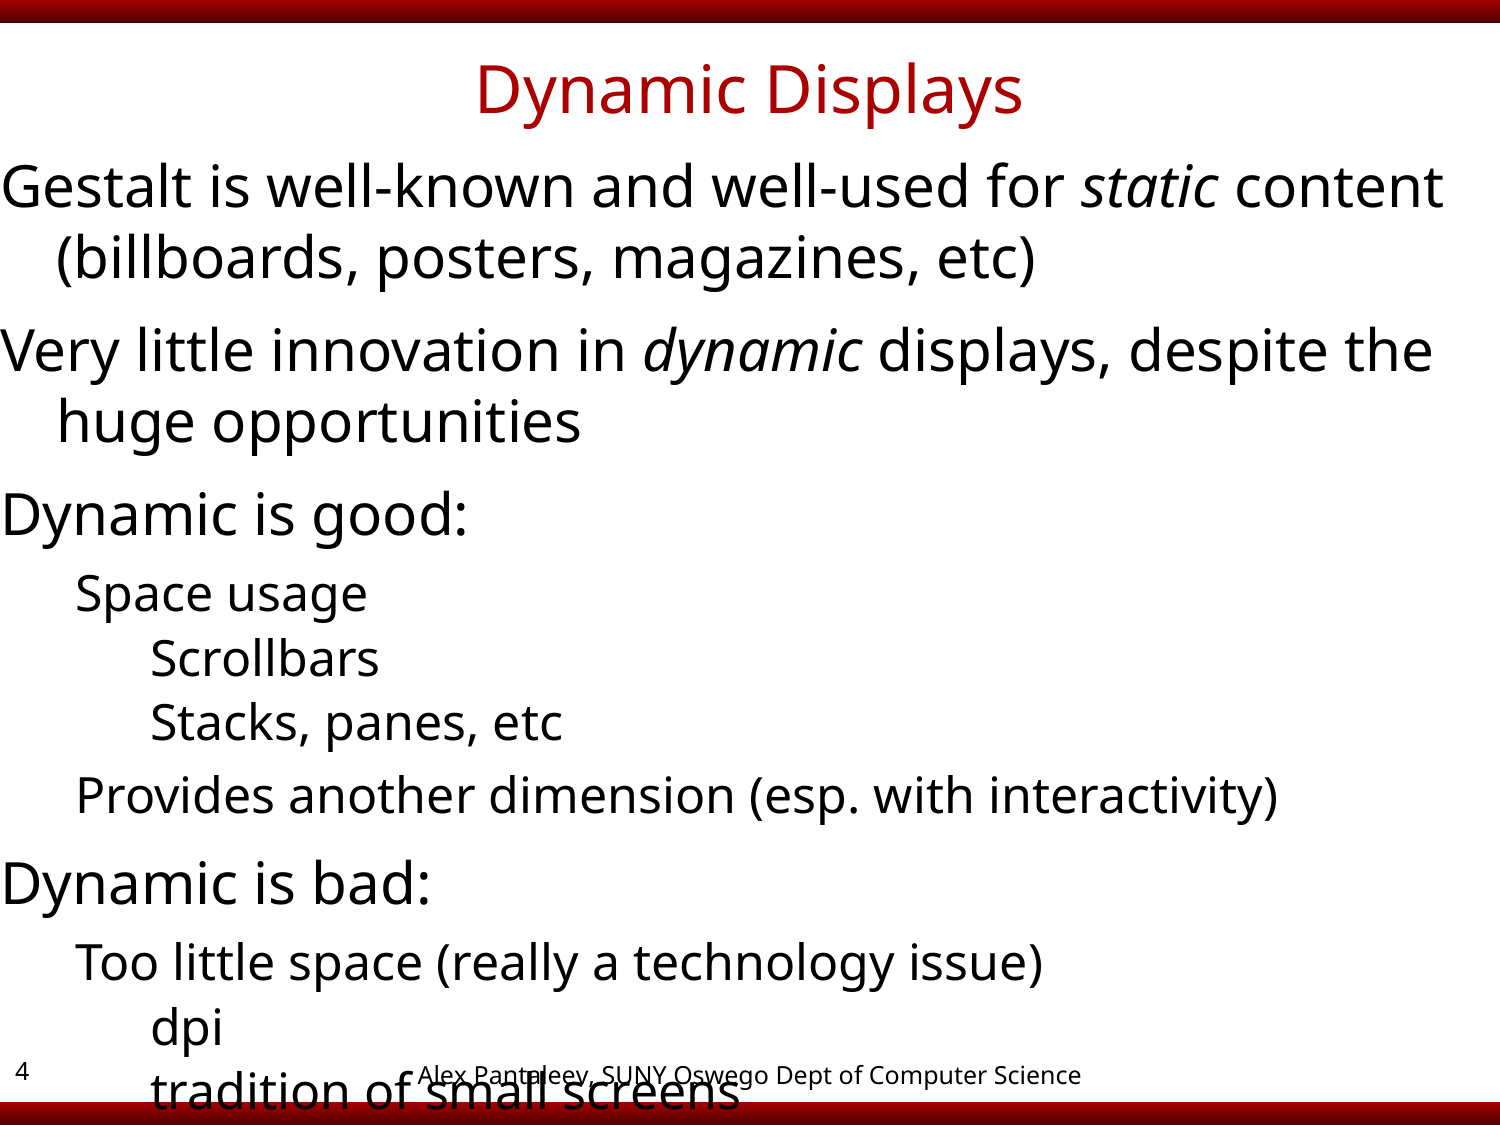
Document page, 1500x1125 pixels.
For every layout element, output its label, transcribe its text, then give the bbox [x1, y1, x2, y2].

title Dynamic Displays [0, 24, 1500, 150]
list Gestalt is well-known and well-used for static content (billboards, posters, magazines, etc) Very little innovation in dynamic displays, despite the huge opportunities Dynamic is good: Space usage Scrollbars Stacks, panes, etc Provides another dimension (esp. with interactivity) Dynamic is bad: Too little space (really a technology issue) dpi tradition of small screens overused in a bad way (flashing red “CLICK ME” ads) [0, 149, 1476, 1070]
